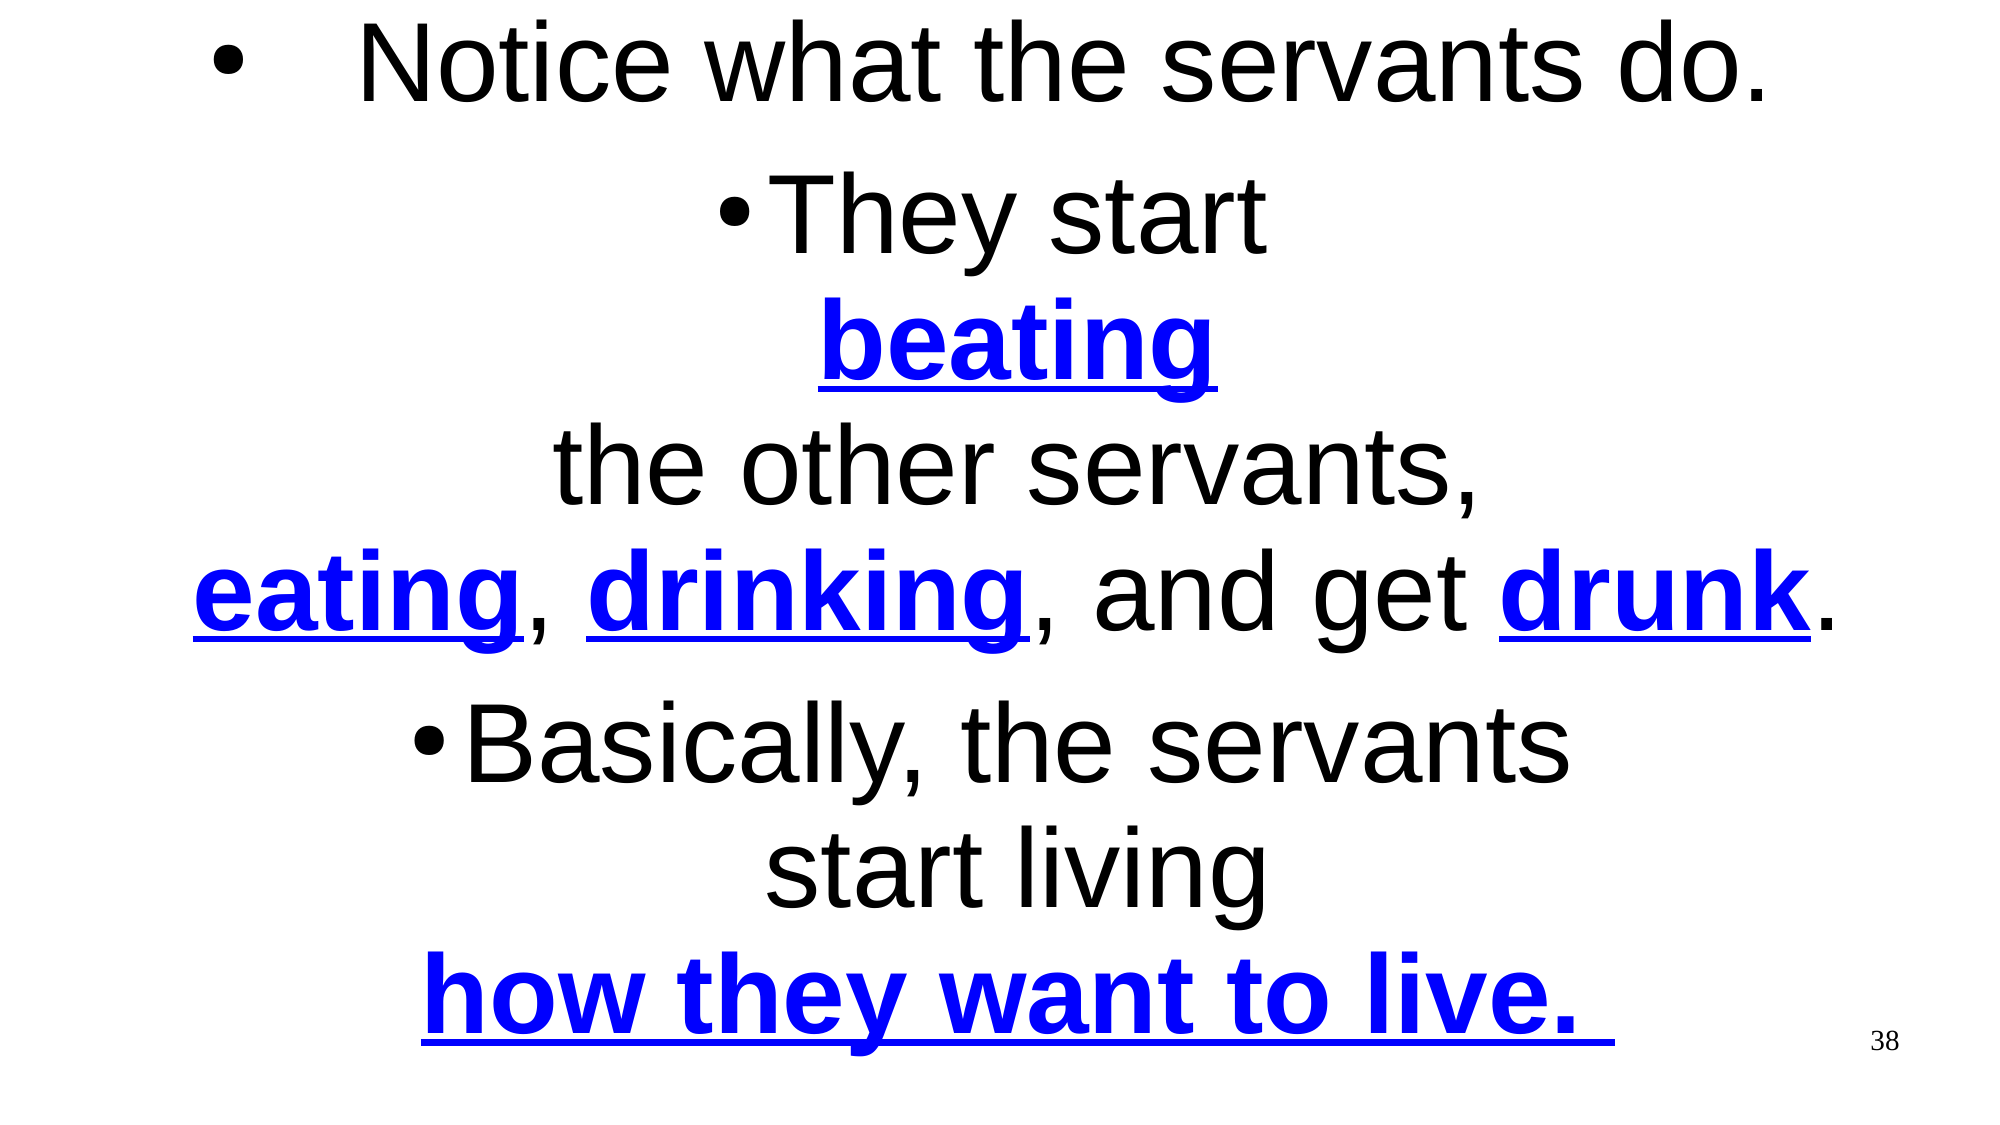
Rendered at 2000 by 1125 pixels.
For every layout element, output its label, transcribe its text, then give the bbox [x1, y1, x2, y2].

list Notice what the servants do. They start beating the other servants, eating, drinking, and get drunk. Basically, the servants start living how they want to live. [0, 0, 1996, 1123]
